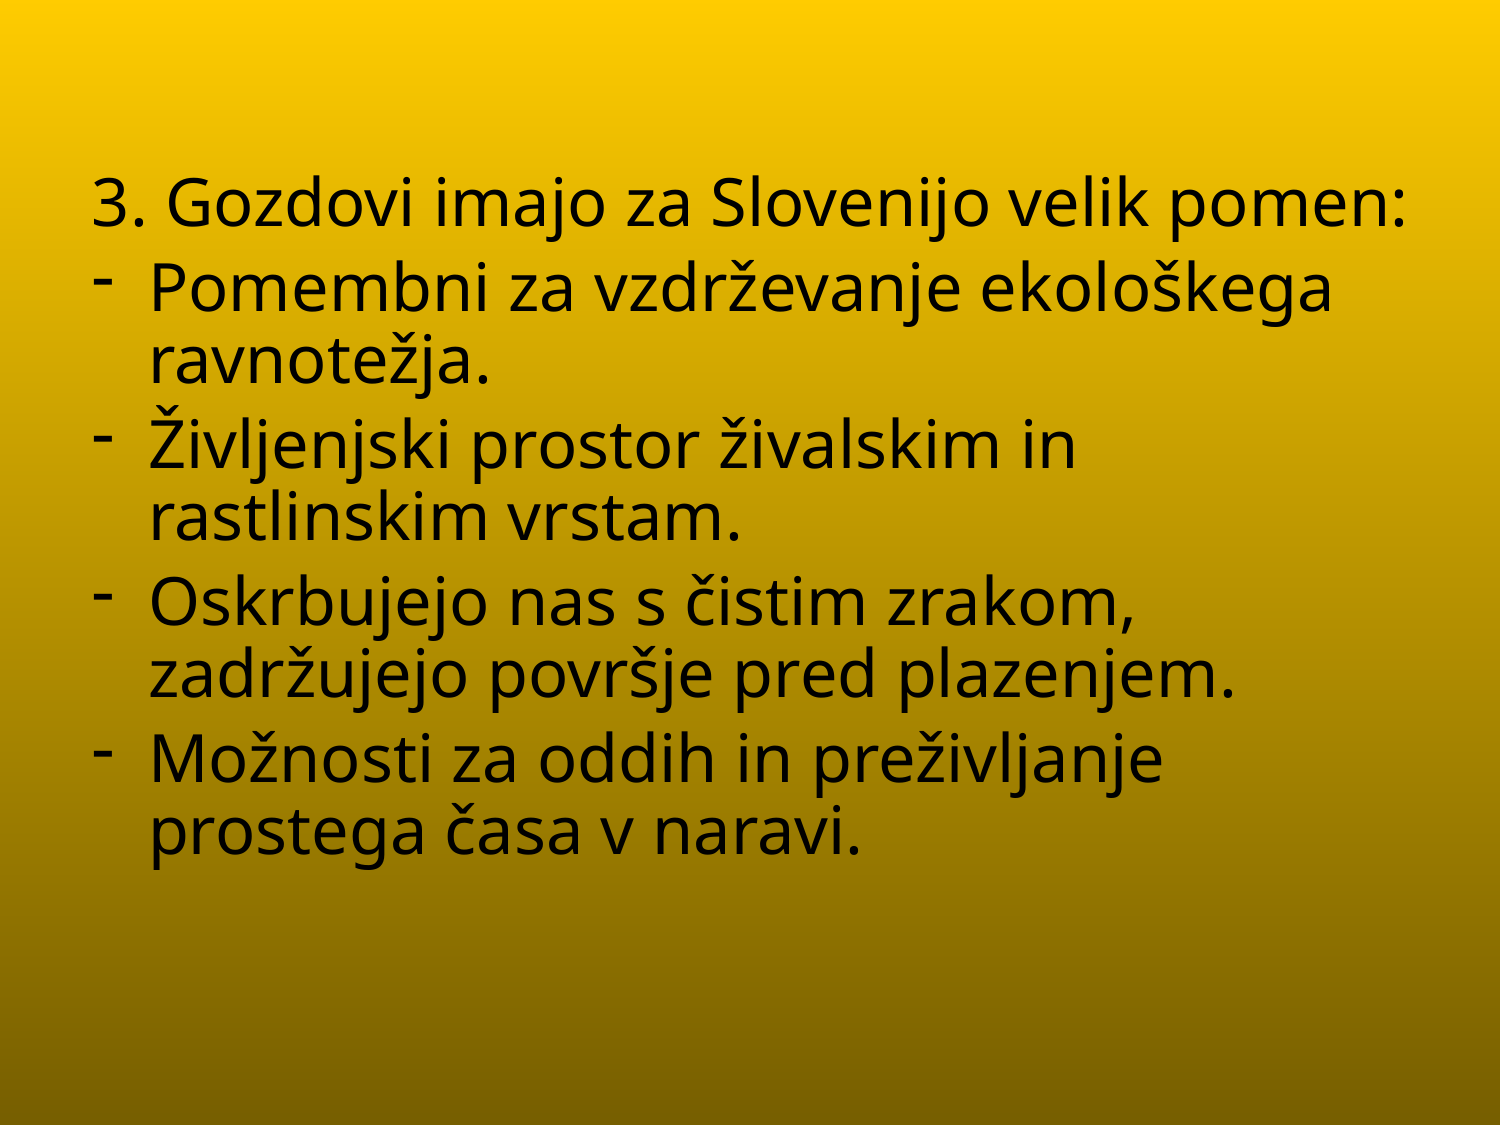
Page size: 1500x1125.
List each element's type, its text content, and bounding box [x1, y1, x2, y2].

list 3. Gozdovi imajo za Slovenijo velik pomen: Pomembni za vzdrževanje ekološkega ravnotežja. Življenjski prostor živalskim in rastlinskim vrstam. Oskrbujejo nas s čistim zrakom, zadržujejo površje pred plazenjem. Možnosti za oddih in preživljanje prostega časa v naravi. [76, 160, 1427, 904]
